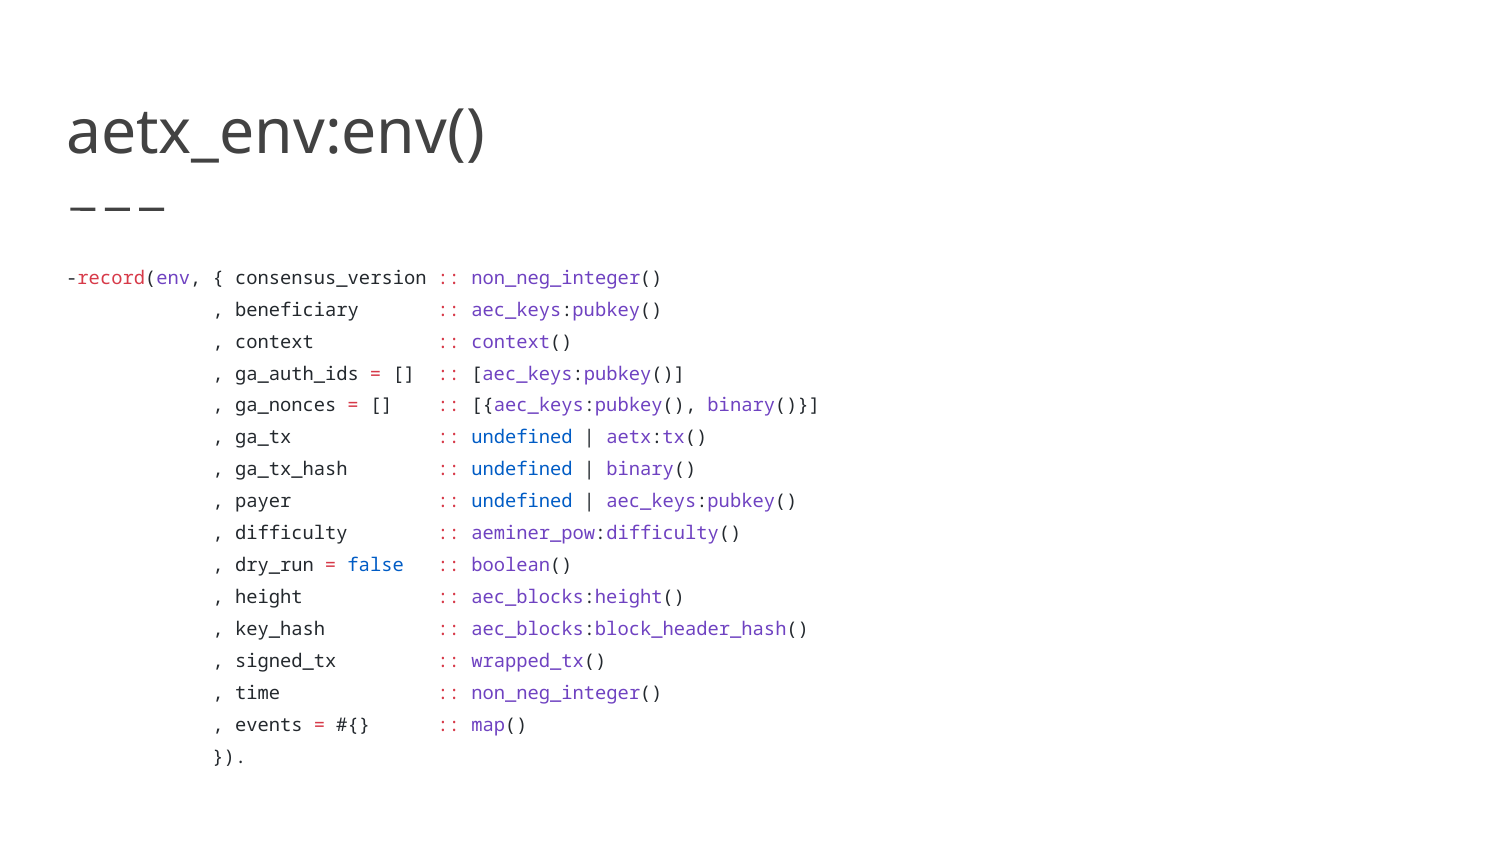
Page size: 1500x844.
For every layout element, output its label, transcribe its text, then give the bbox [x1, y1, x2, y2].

list -record(env, { consensus_version :: non_neg_integer() , beneficiary :: aec_keys:pubkey() , context :: context() , ga_auth_ids = [] :: [aec_keys:pubkey()] , ga_nonces = [] :: [{aec_keys:pubkey(), binary()}] , ga_tx :: undefined | aetx:tx() , ga_tx_hash :: undefined | binary() , payer :: undefined | aec_keys:pubkey() , difficulty :: aeminer_pow:difficulty() , dry_run = false :: boolean() , height :: aec_blocks:height() , key_hash :: aec_blocks:block_header_hash() , signed_tx :: wrapped_tx() , time :: non_neg_integer() , events = #{} :: map() }). [51, 240, 1449, 750]
title aetx_env:env() [51, 61, 1449, 182]
